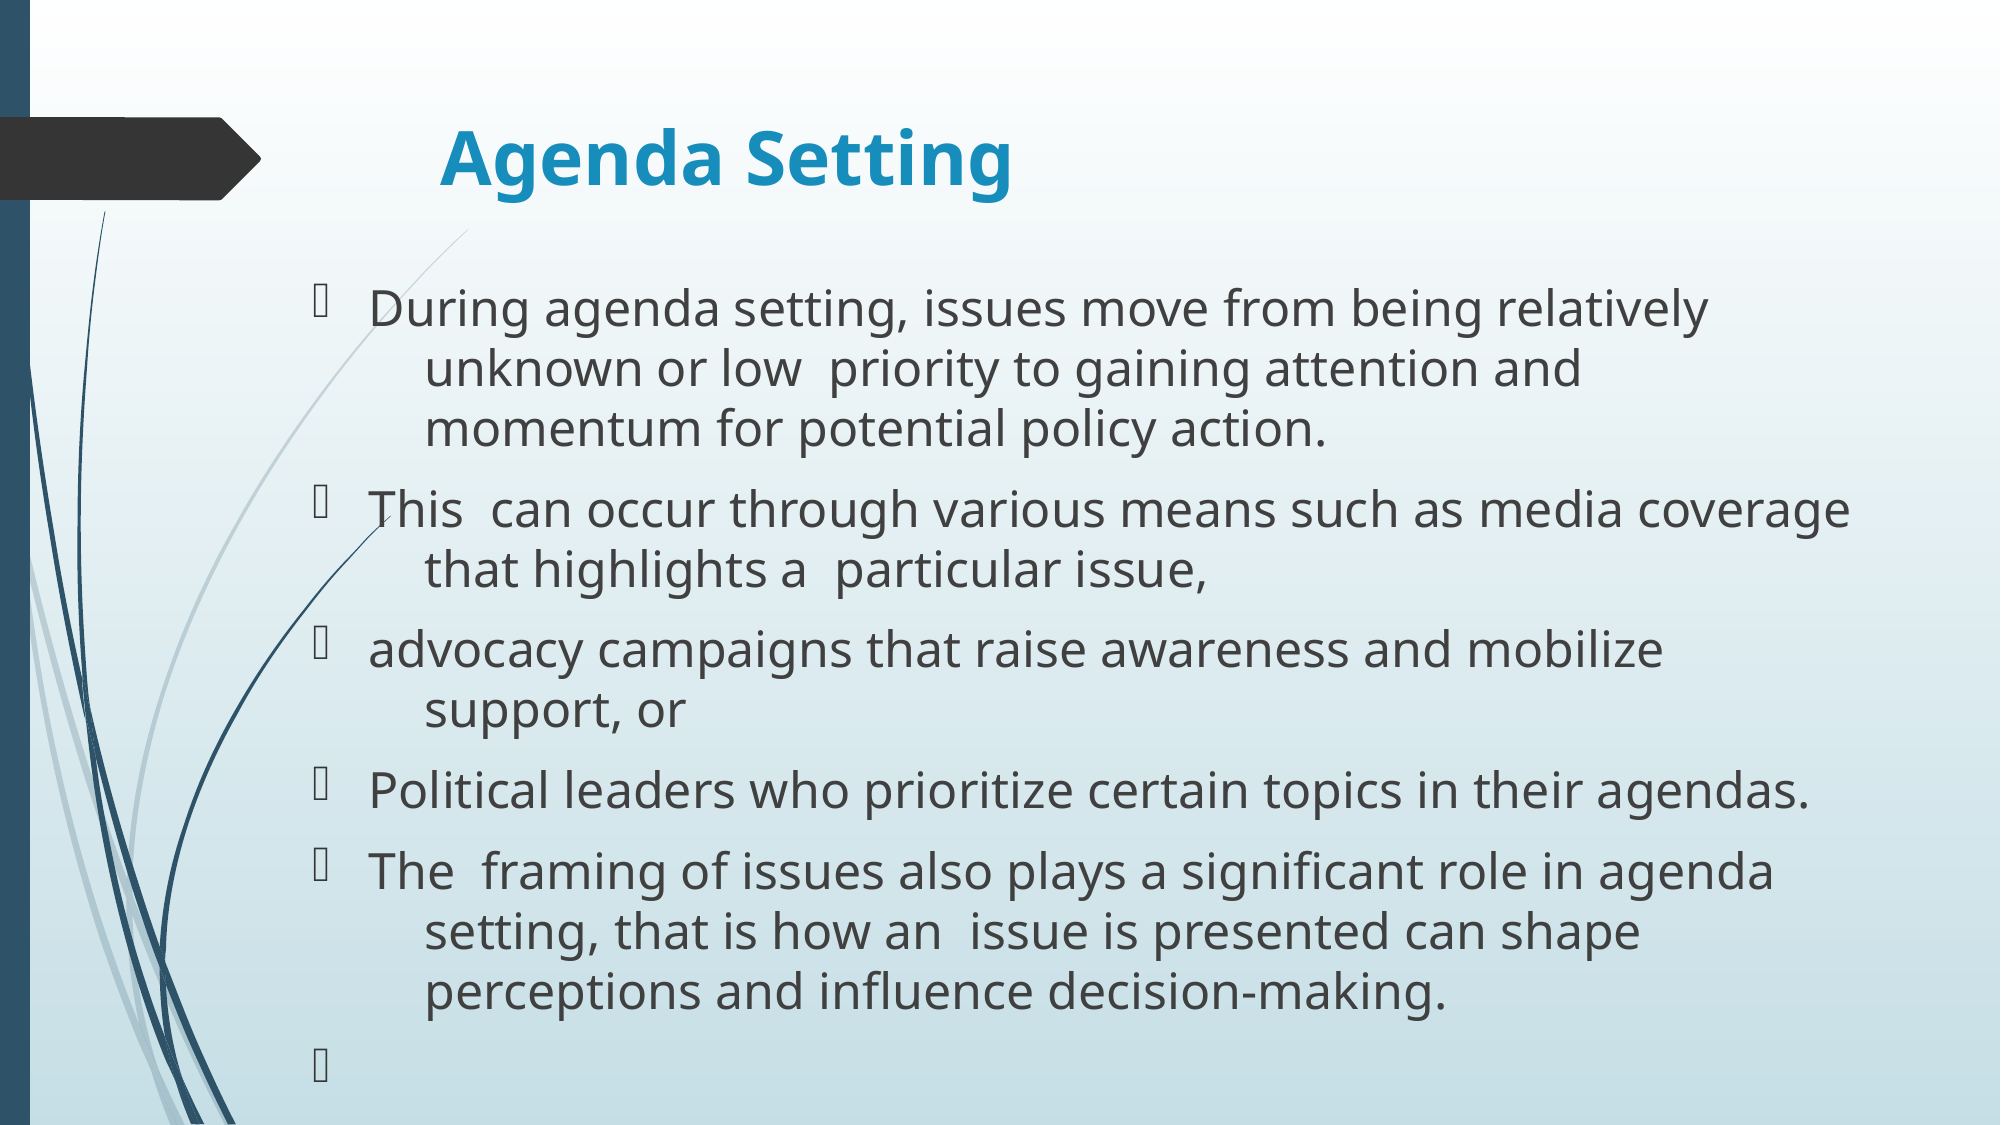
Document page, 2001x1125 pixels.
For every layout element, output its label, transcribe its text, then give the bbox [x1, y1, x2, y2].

list During agenda setting, issues move from being relatively unknown or low priority to gaining attention and momentum for potential policy action. This can occur through various means such as media coverage that highlights a particular issue, advocacy campaigns that raise awareness and mobilize support, or Political leaders who prioritize certain topics in their agendas. The framing of issues also plays a significant role in agenda setting, that is how an issue is presented can shape perceptions and influence decision-making. [297, 268, 1888, 1043]
title Agenda Setting [425, 102, 1888, 233]
